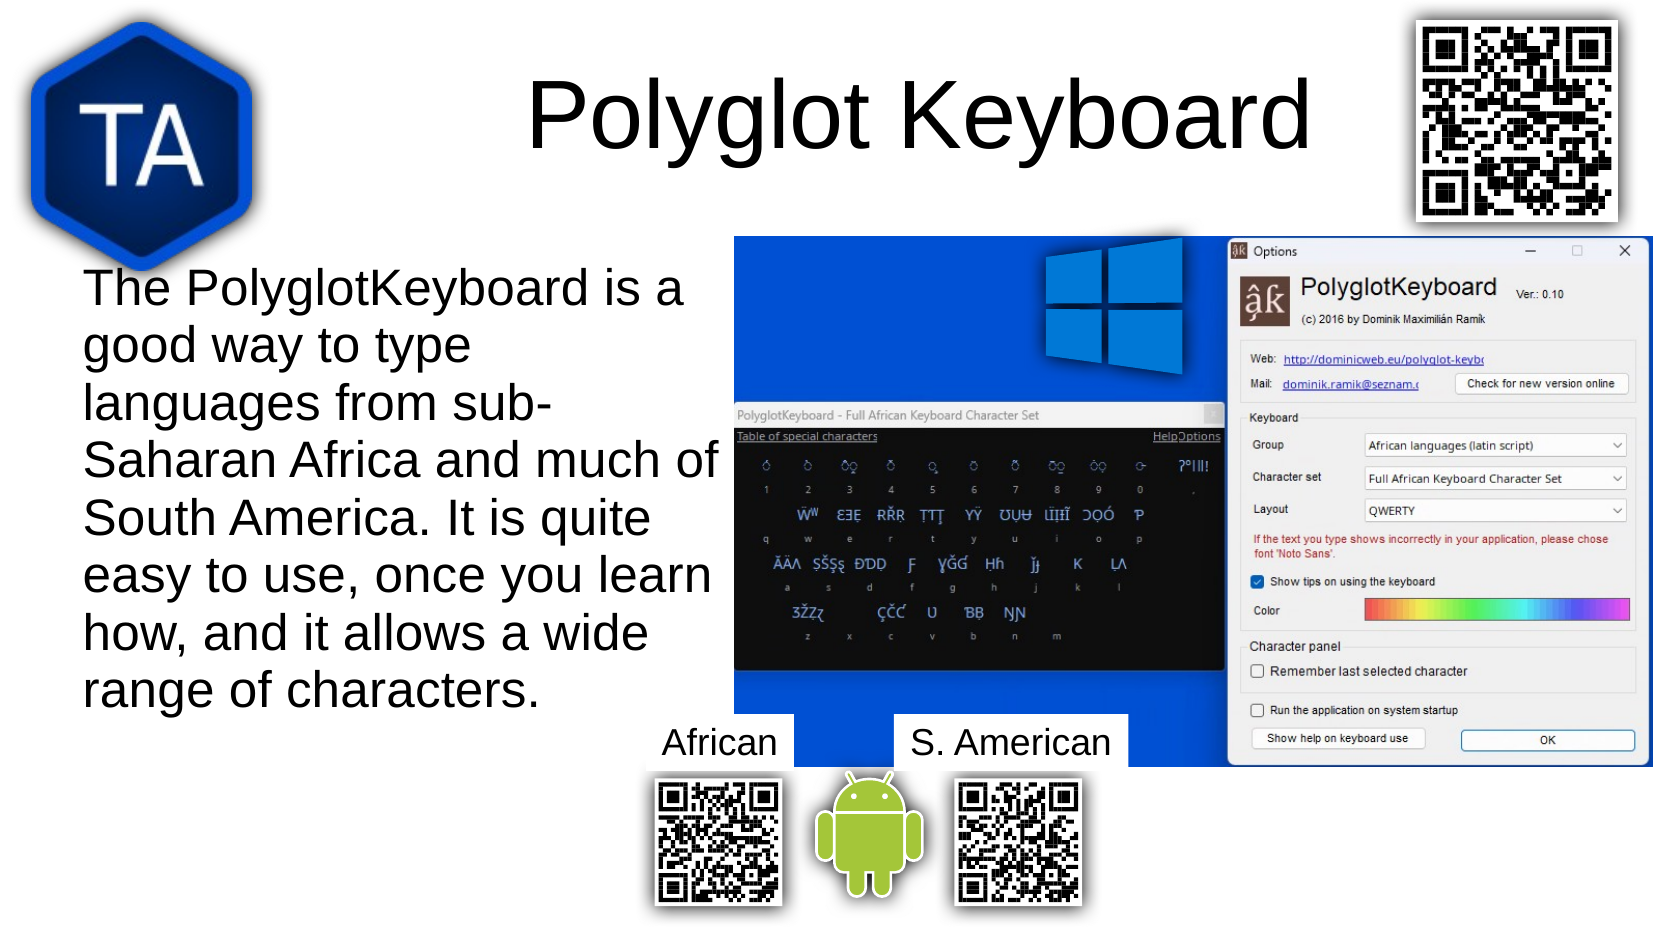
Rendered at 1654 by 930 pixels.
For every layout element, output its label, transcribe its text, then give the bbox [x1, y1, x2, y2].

picture [952, 776, 1085, 909]
title Polyglot Keyboard [268, 37, 1400, 193]
picture [734, 236, 1653, 768]
picture [652, 776, 785, 909]
text_box African [645, 714, 794, 771]
picture [1412, 16, 1622, 226]
text_box S. American [893, 714, 1129, 771]
picture [31, 22, 252, 271]
picture [815, 770, 924, 899]
list The PolyglotKeyboard is a good way to type languages from sub-Saharan Africa and much of South America. It is quite easy to use, once you learn how, and it allows a wide range of characters. [82, 258, 724, 757]
